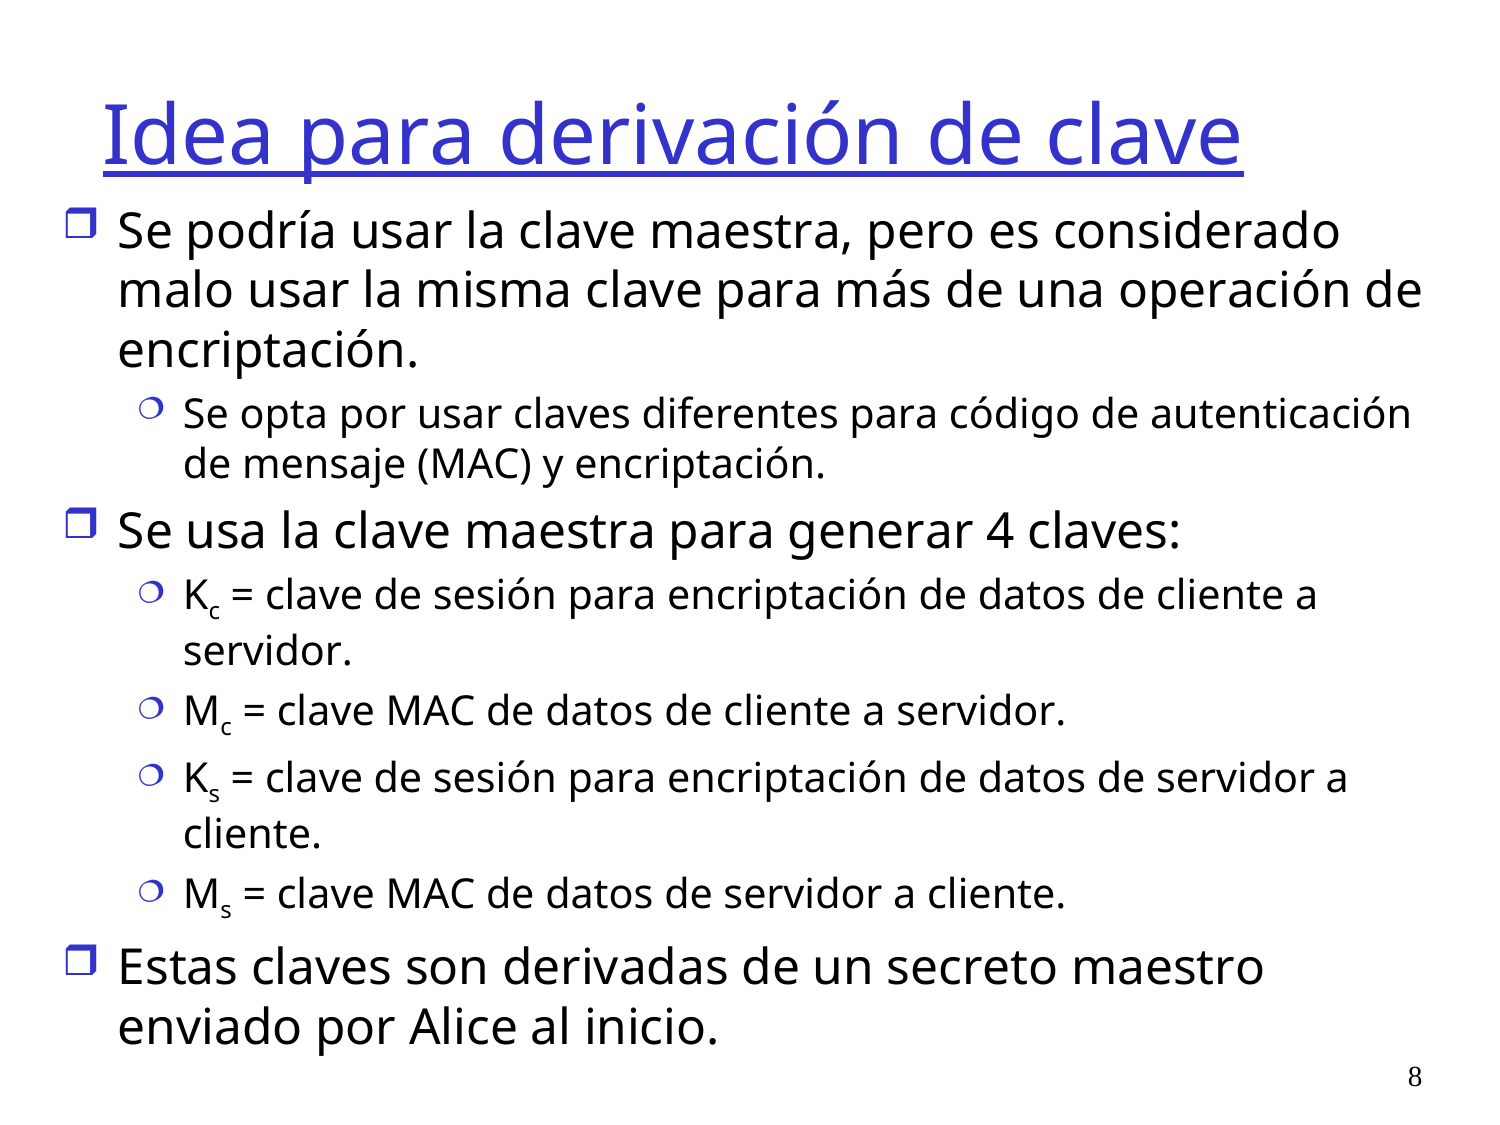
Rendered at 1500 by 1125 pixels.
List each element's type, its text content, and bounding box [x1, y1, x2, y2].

text_box <number> [1362, 1055, 1438, 1125]
title Idea para derivación de clave [87, 37, 1421, 191]
list Se podría usar la clave maestra, pero es considerado malo usar la misma clave para más de una operación de encriptación. Se opta por usar claves diferentes para código de autenticación de mensaje (MAC) y encriptación. Se usa la clave maestra para generar 4 claves: Kc = clave de sesión para encriptación de datos de cliente a servidor. Mc = clave MAC de datos de cliente a servidor. Ks = clave de sesión para encriptación de datos de servidor a cliente. Ms = clave MAC de datos de servidor a cliente. Estas claves son derivadas de un secreto maestro enviado por Alice al inicio. [47, 191, 1454, 1055]
